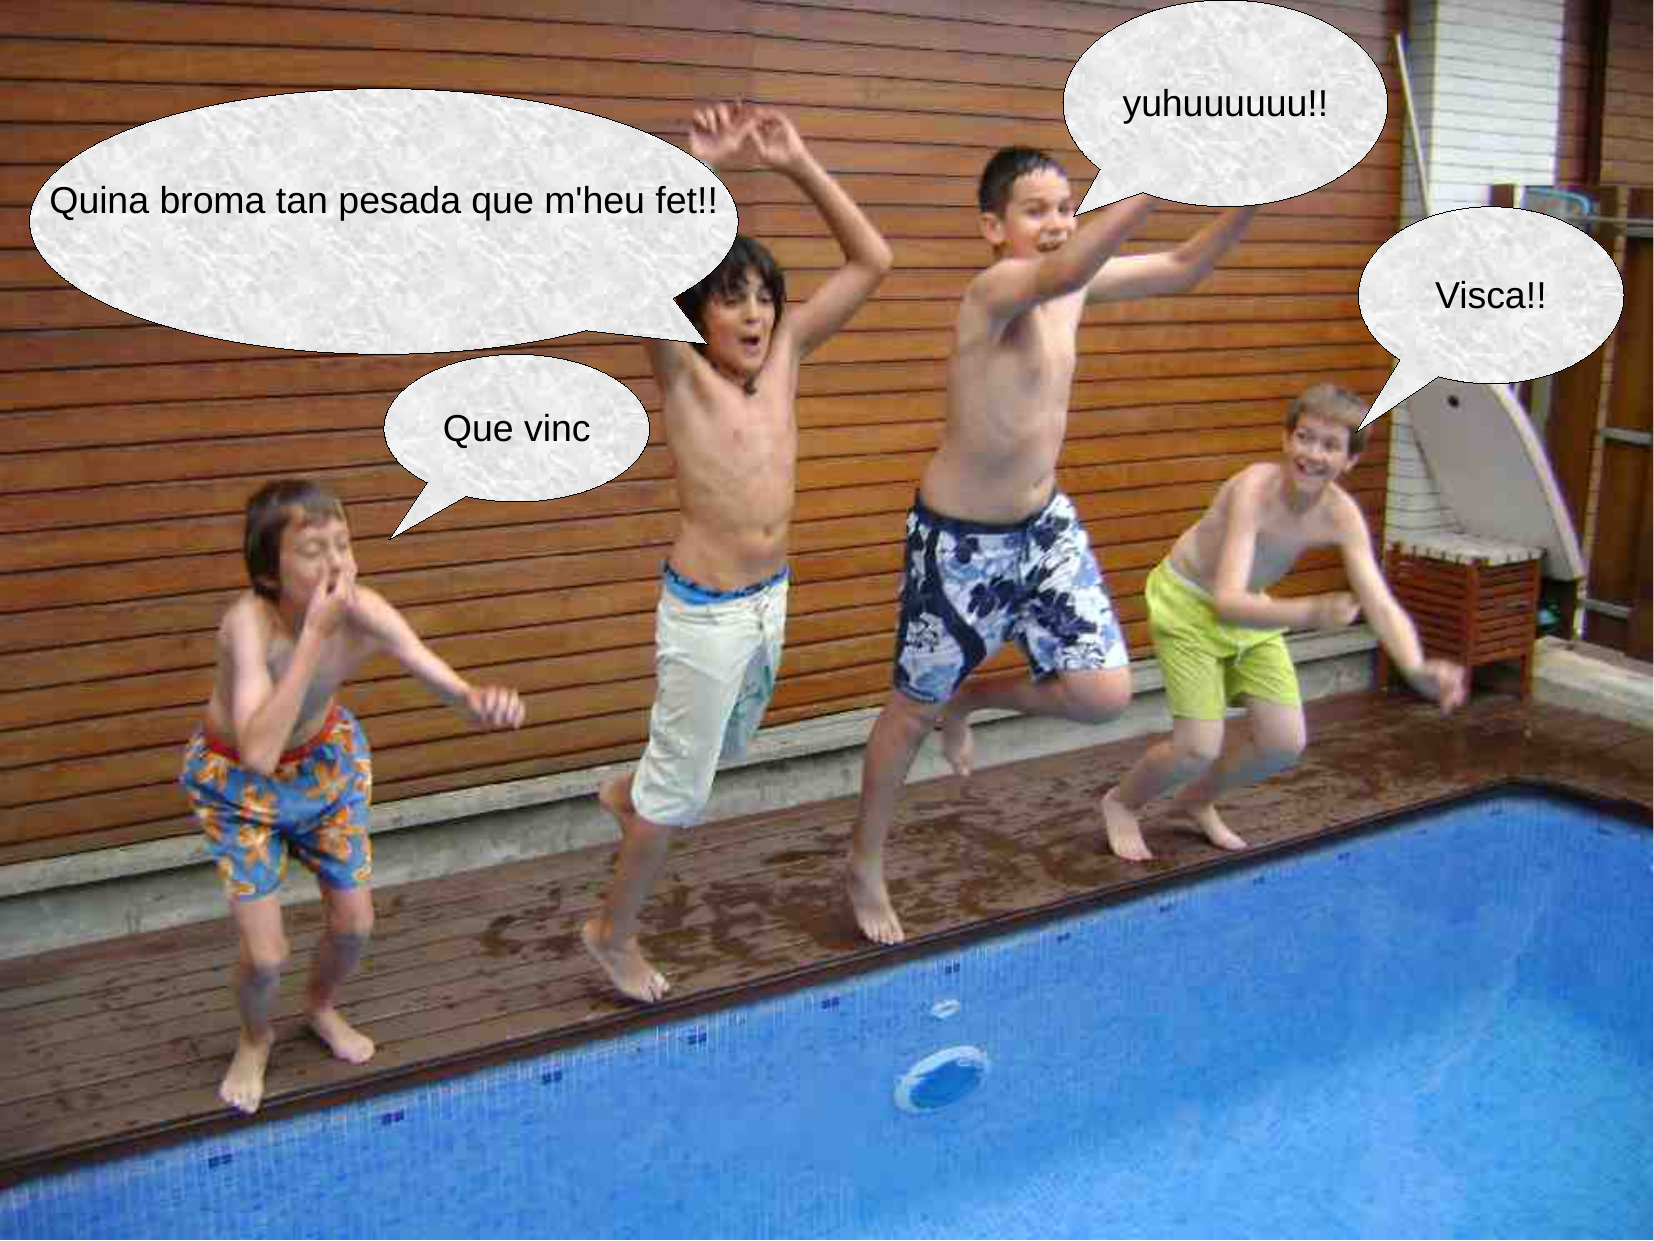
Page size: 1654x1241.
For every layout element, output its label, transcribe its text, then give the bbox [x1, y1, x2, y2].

text_box Visca!! [1355, 206, 1625, 433]
text_box Quina broma tan pesada que m'heu fet!! [29, 88, 739, 355]
text_box Que vinc [383, 354, 650, 540]
picture [0, 0, 1654, 1241]
text_box yuhuuuuuu!! [1062, 0, 1388, 217]
